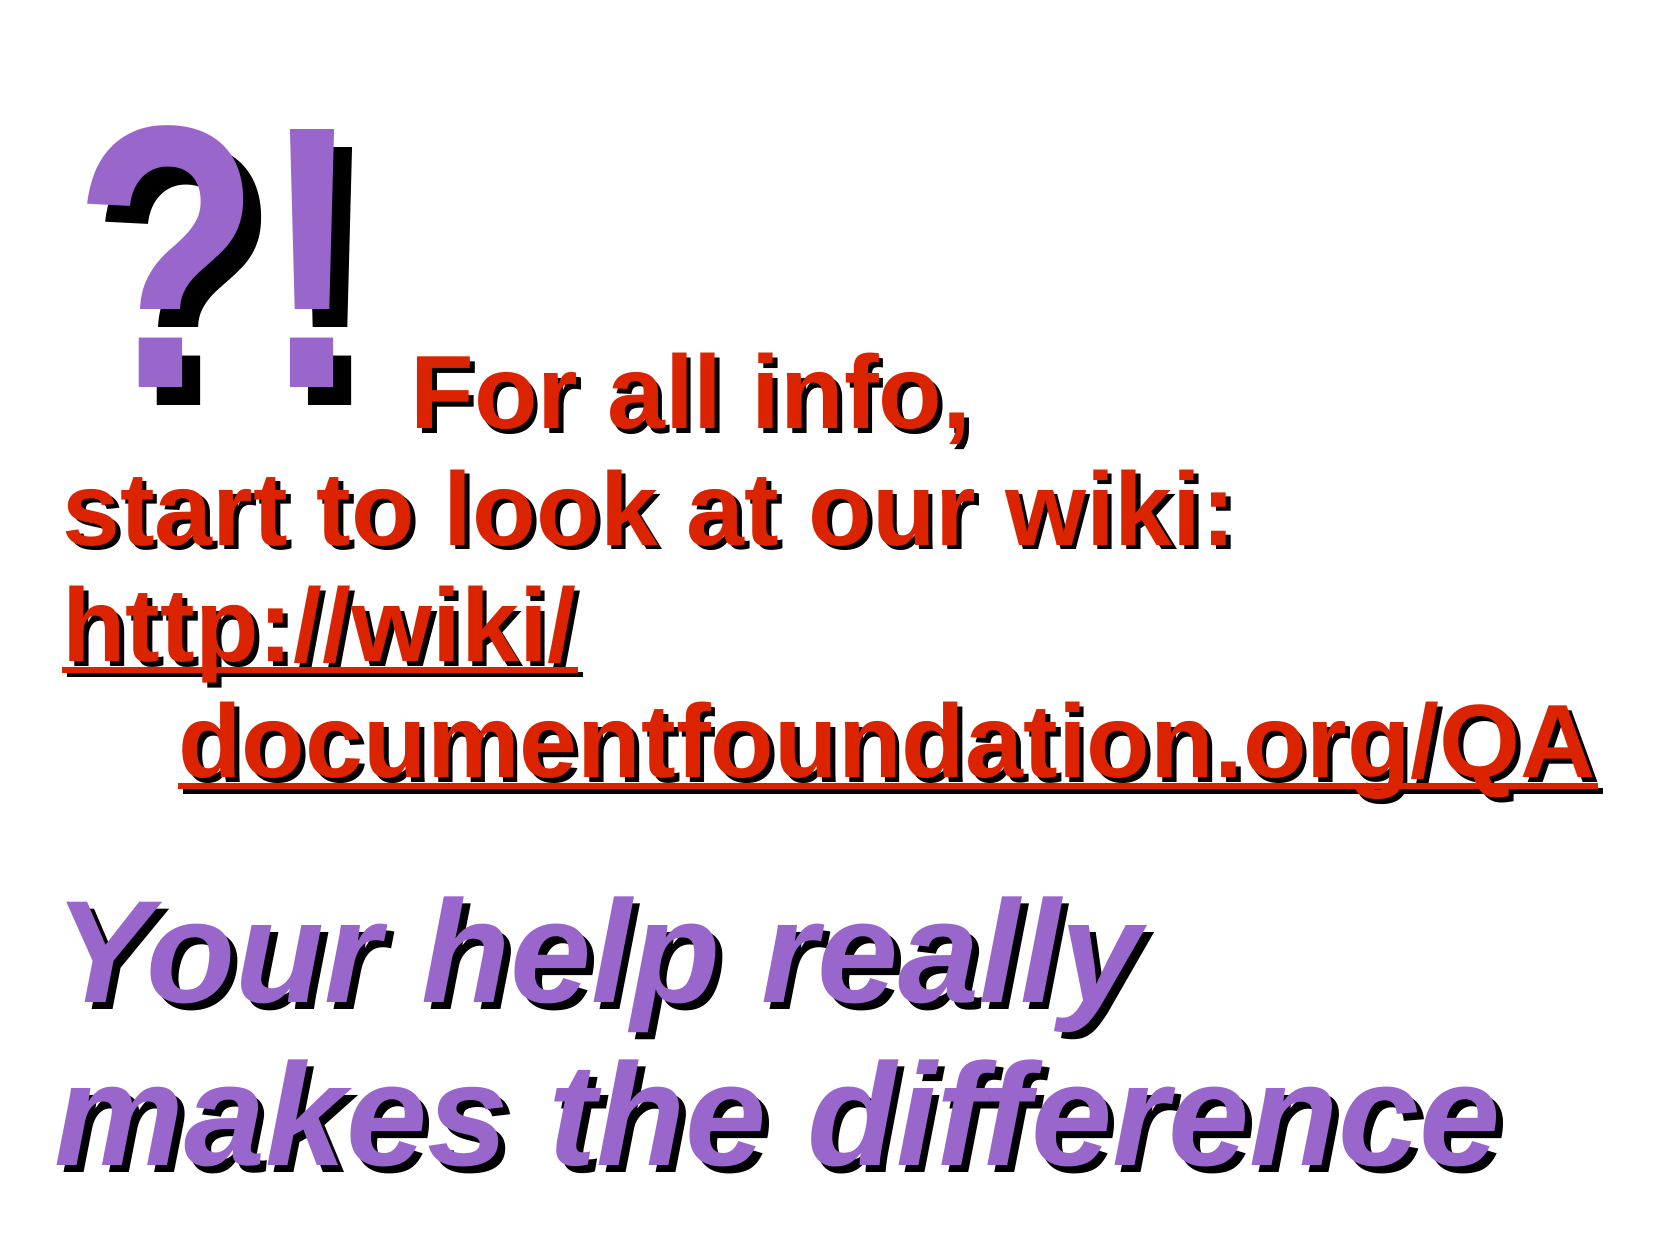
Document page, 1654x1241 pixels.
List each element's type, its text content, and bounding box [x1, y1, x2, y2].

text_box ?! [59, 29, 379, 470]
text_box Your help really makes the difference [40, 863, 1517, 1205]
text_box For all info, start to look at our wiki: http://wiki/ documentfoundation.org/QA [18, 326, 1642, 807]
